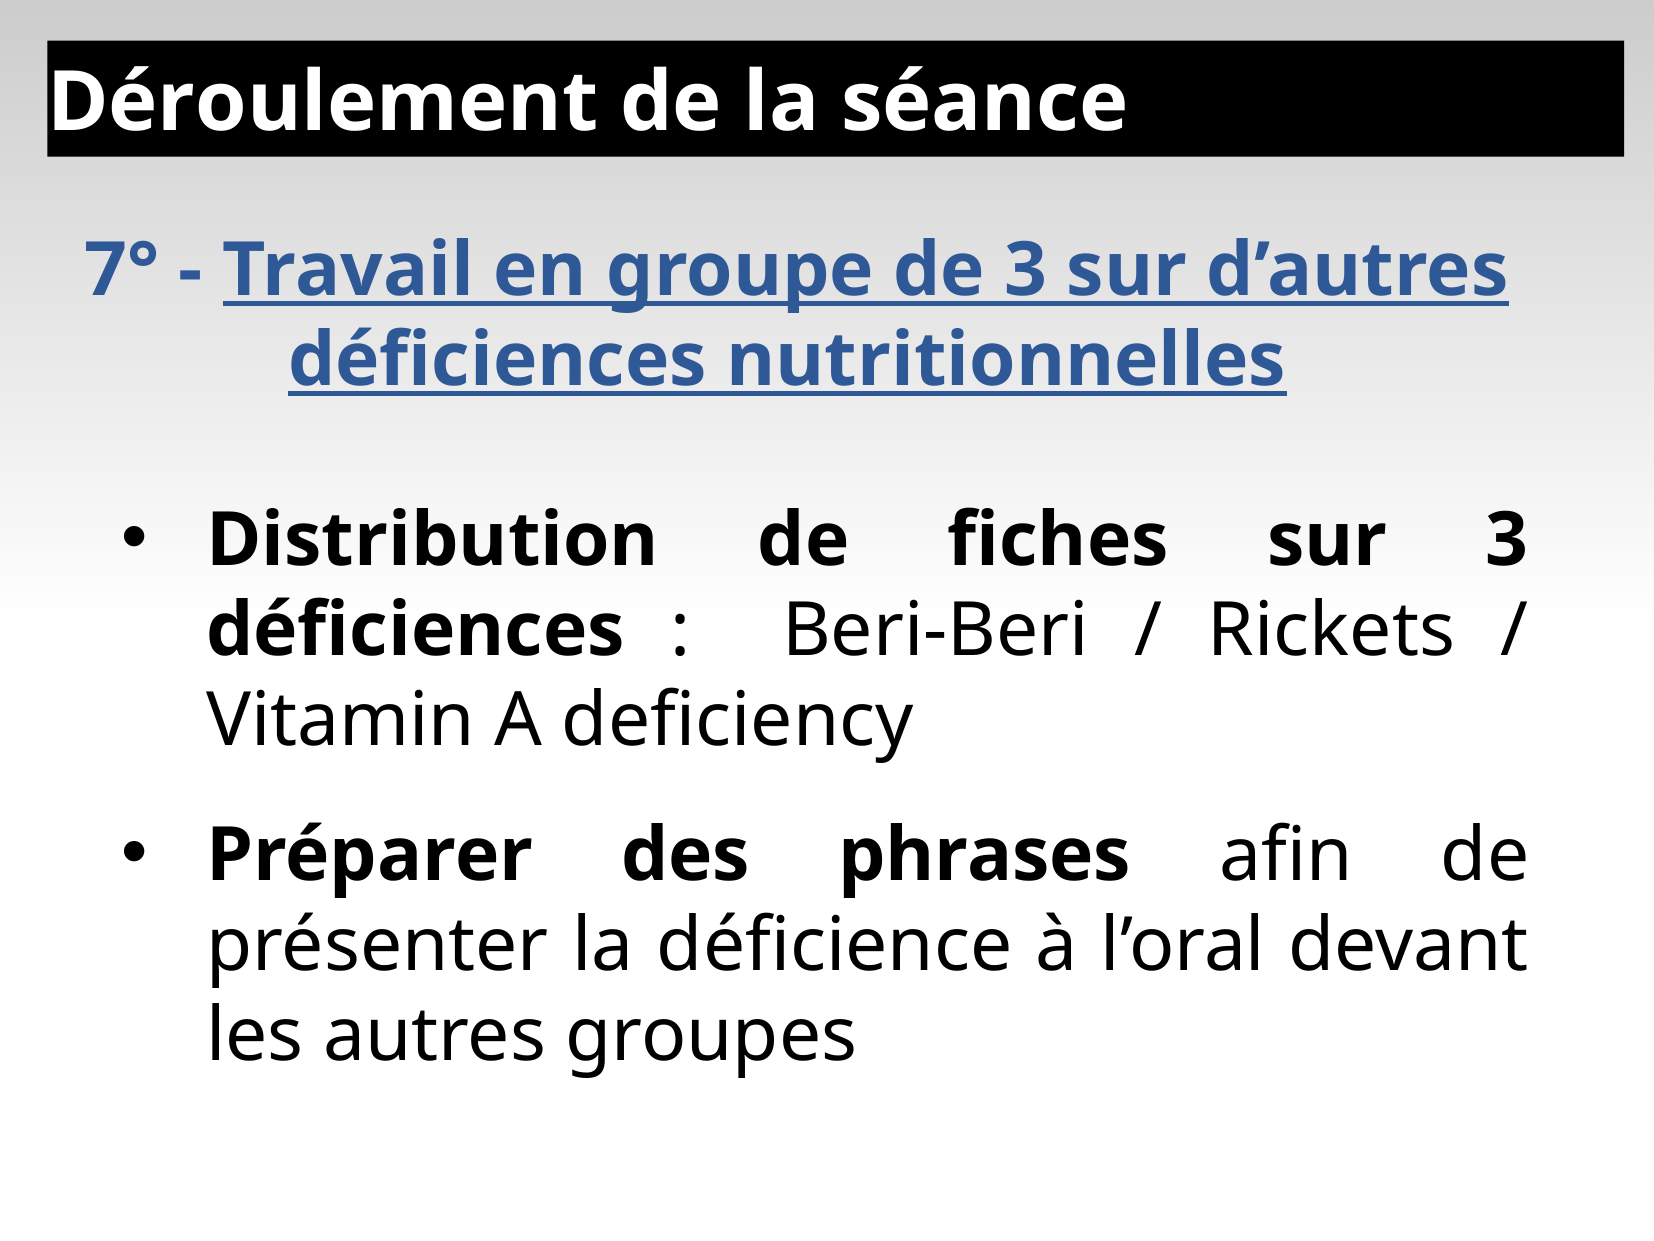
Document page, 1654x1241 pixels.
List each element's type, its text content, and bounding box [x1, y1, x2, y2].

title Déroulement de la séance [47, 40, 1625, 157]
text_box 7° - Travail en groupe de 3 sur d’autres déficiences nutritionnelles Distribution de fiches sur 3 déficiences : Beri-Beri / Rickets / Vitamin A deficiency Préparer des phrases afin de présenter la déficience à l’oral devant les autres groupes [41, 212, 1595, 1158]
